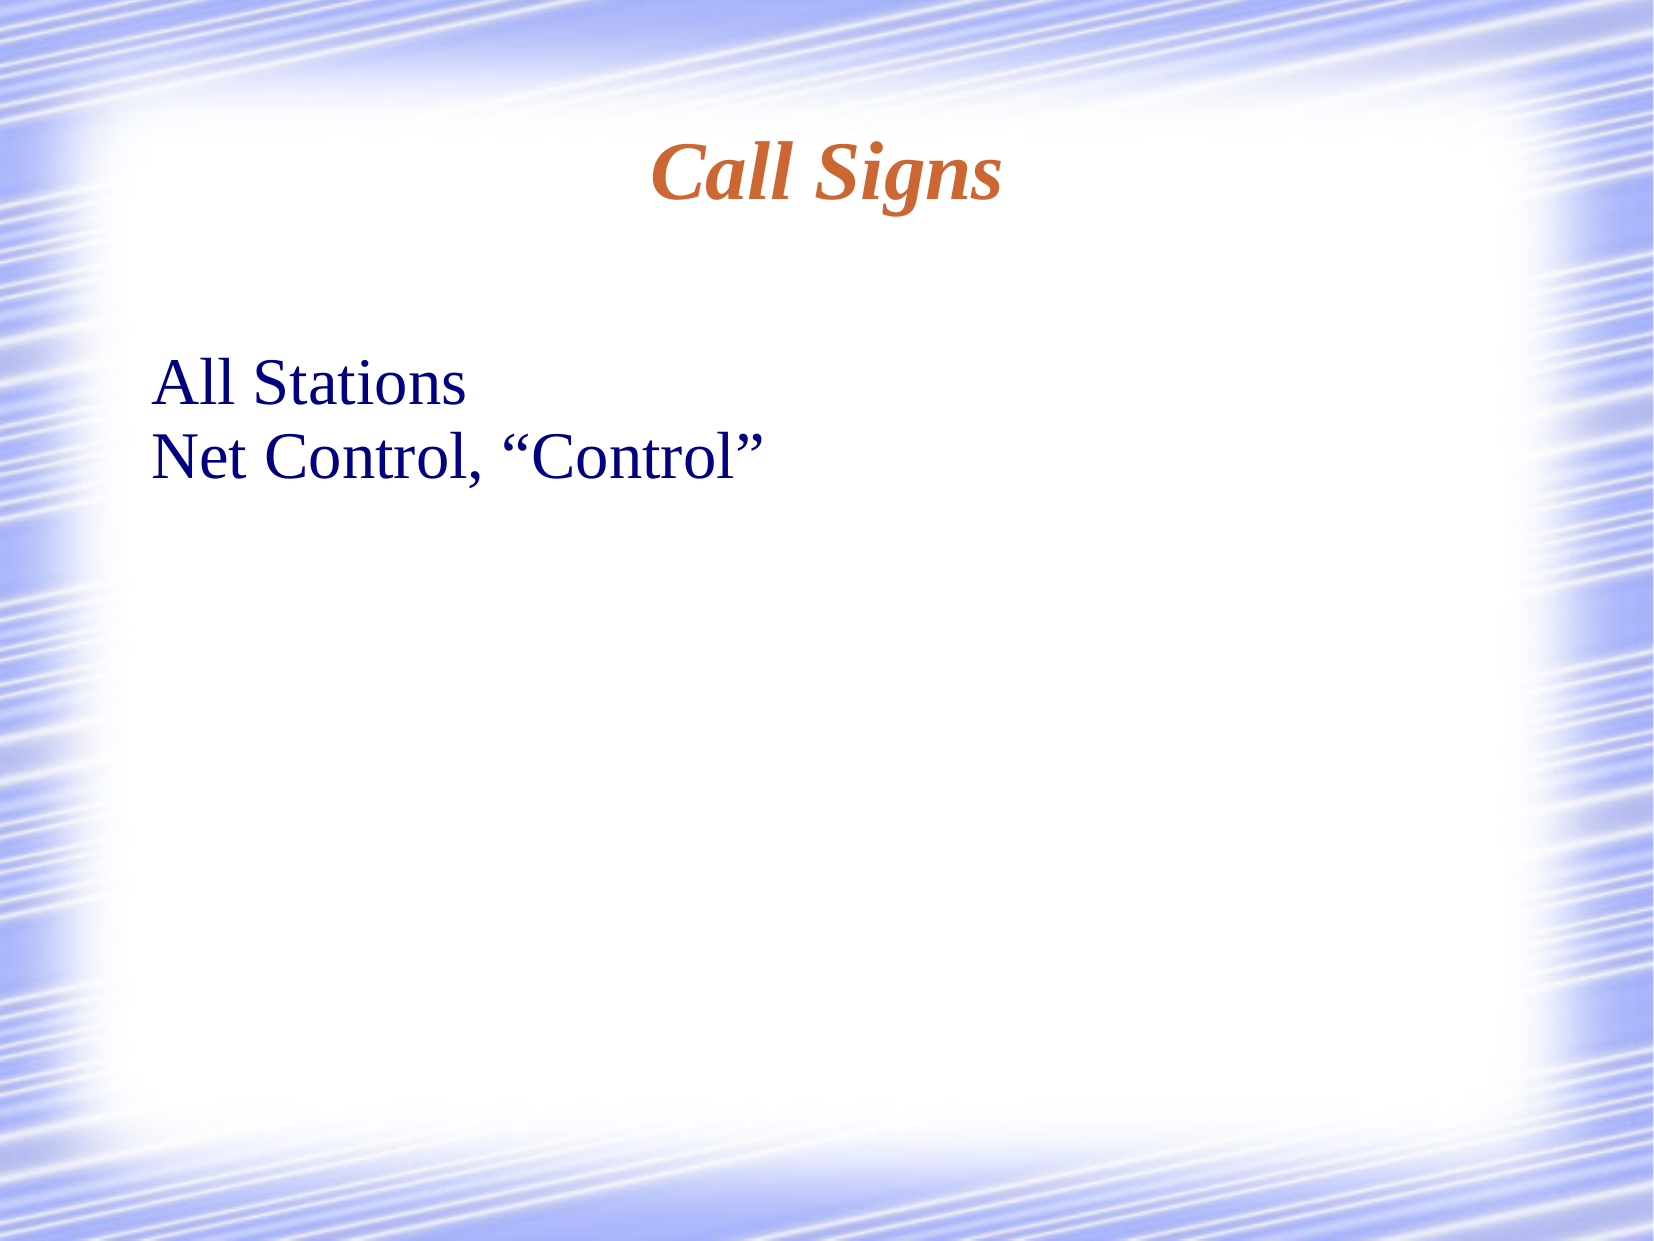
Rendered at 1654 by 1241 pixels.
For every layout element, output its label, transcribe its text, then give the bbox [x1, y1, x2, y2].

list All Stations Net Control, “Control” [121, 344, 1534, 1127]
title Call Signs [121, 67, 1534, 275]
picture [0, 0, 1654, 1241]
